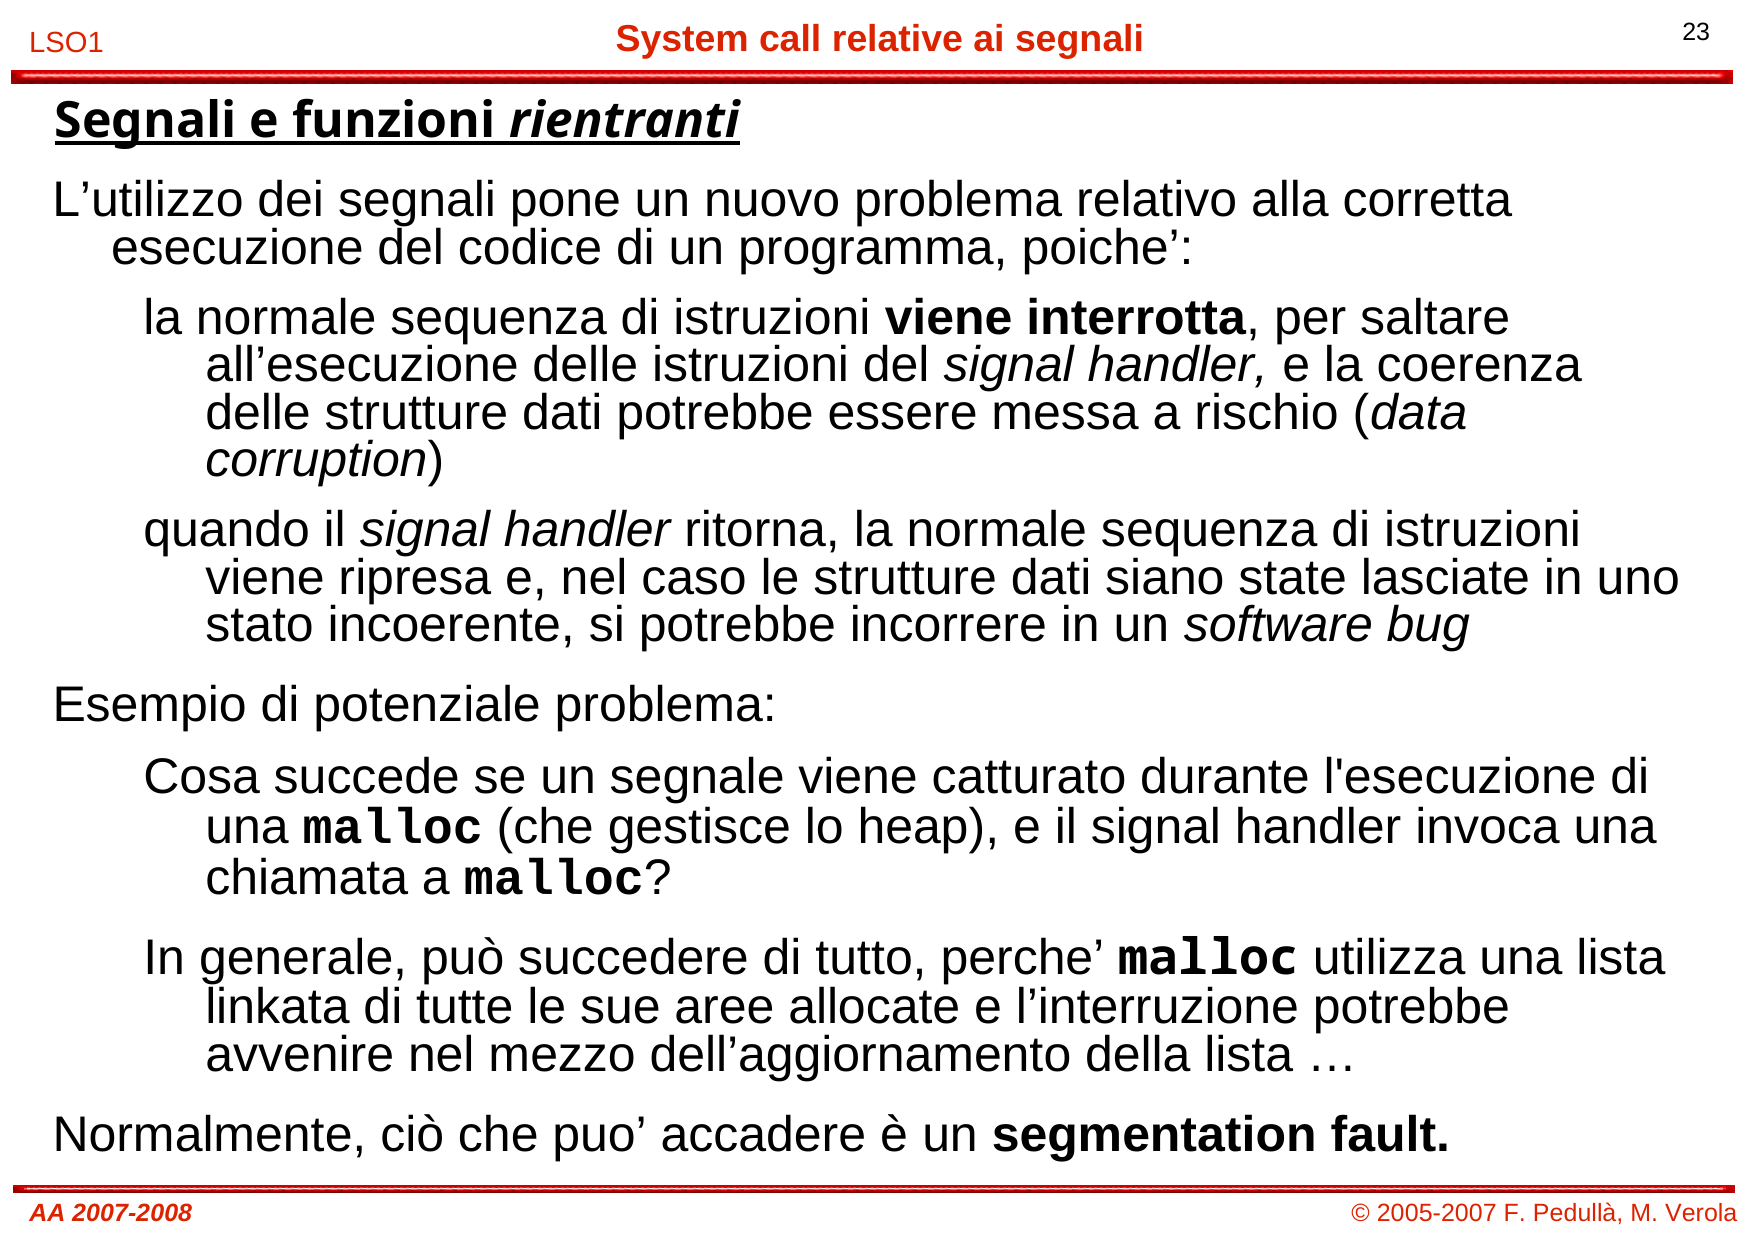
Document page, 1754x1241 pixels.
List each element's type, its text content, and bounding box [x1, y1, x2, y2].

picture [11, 70, 1733, 84]
list L’utilizzo dei segnali pone un nuovo problema relativo alla corretta esecuzione del codice di un programma, poiche’: la normale sequenza di istruzioni viene interrotta, per saltare all’esecuzione delle istruzioni del signal handler, e la coerenza delle strutture dati potrebbe essere messa a rischio (data corruption) quando il signal handler ritorna, la normale sequenza di istruzioni viene ripresa e, nel caso le strutture dati siano state lasciate in uno stato incoerente, si potrebbe incorrere in un software bug Esempio di potenziale problema: Cosa succede se un segnale viene catturato durante l'esecuzione di una malloc (che gestisce lo heap), e il signal handler invoca una chiamata a malloc? In generale, può succedere di tutto, perche’ malloc utilizza una lista linkata di tutte le sue aree allocate e l’interruzione potrebbe avvenire nel mezzo dell’aggiornamento della lista … Normalmente, ciò che puo’ accadere è un segmentation fault. [34, 171, 1708, 1149]
picture [13, 1185, 1735, 1193]
title Segnali e funzioni rientranti [40, 72, 1714, 168]
